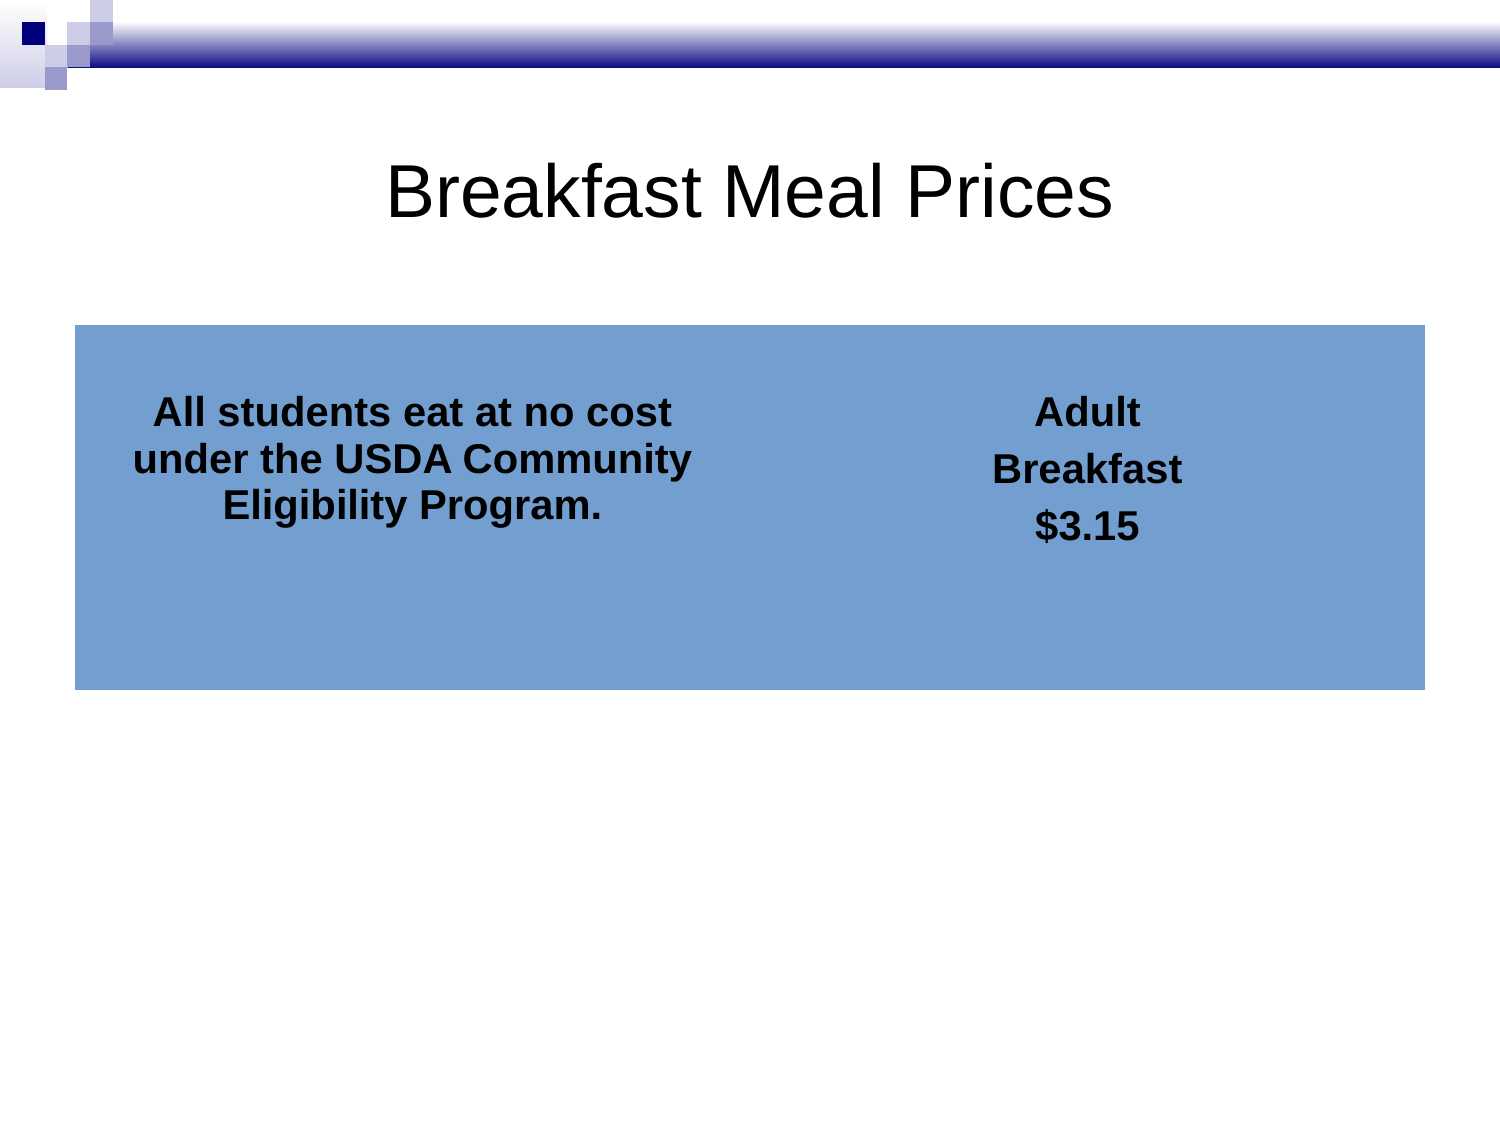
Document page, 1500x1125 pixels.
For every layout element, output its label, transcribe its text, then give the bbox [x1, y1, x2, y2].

table_header Adult Breakfast $3.15 [750, 325, 1425, 690]
title Breakfast Meal Prices [75, 75, 1426, 300]
table_header All students eat at no cost under the USDA Community Eligibility Program. [75, 325, 750, 690]
